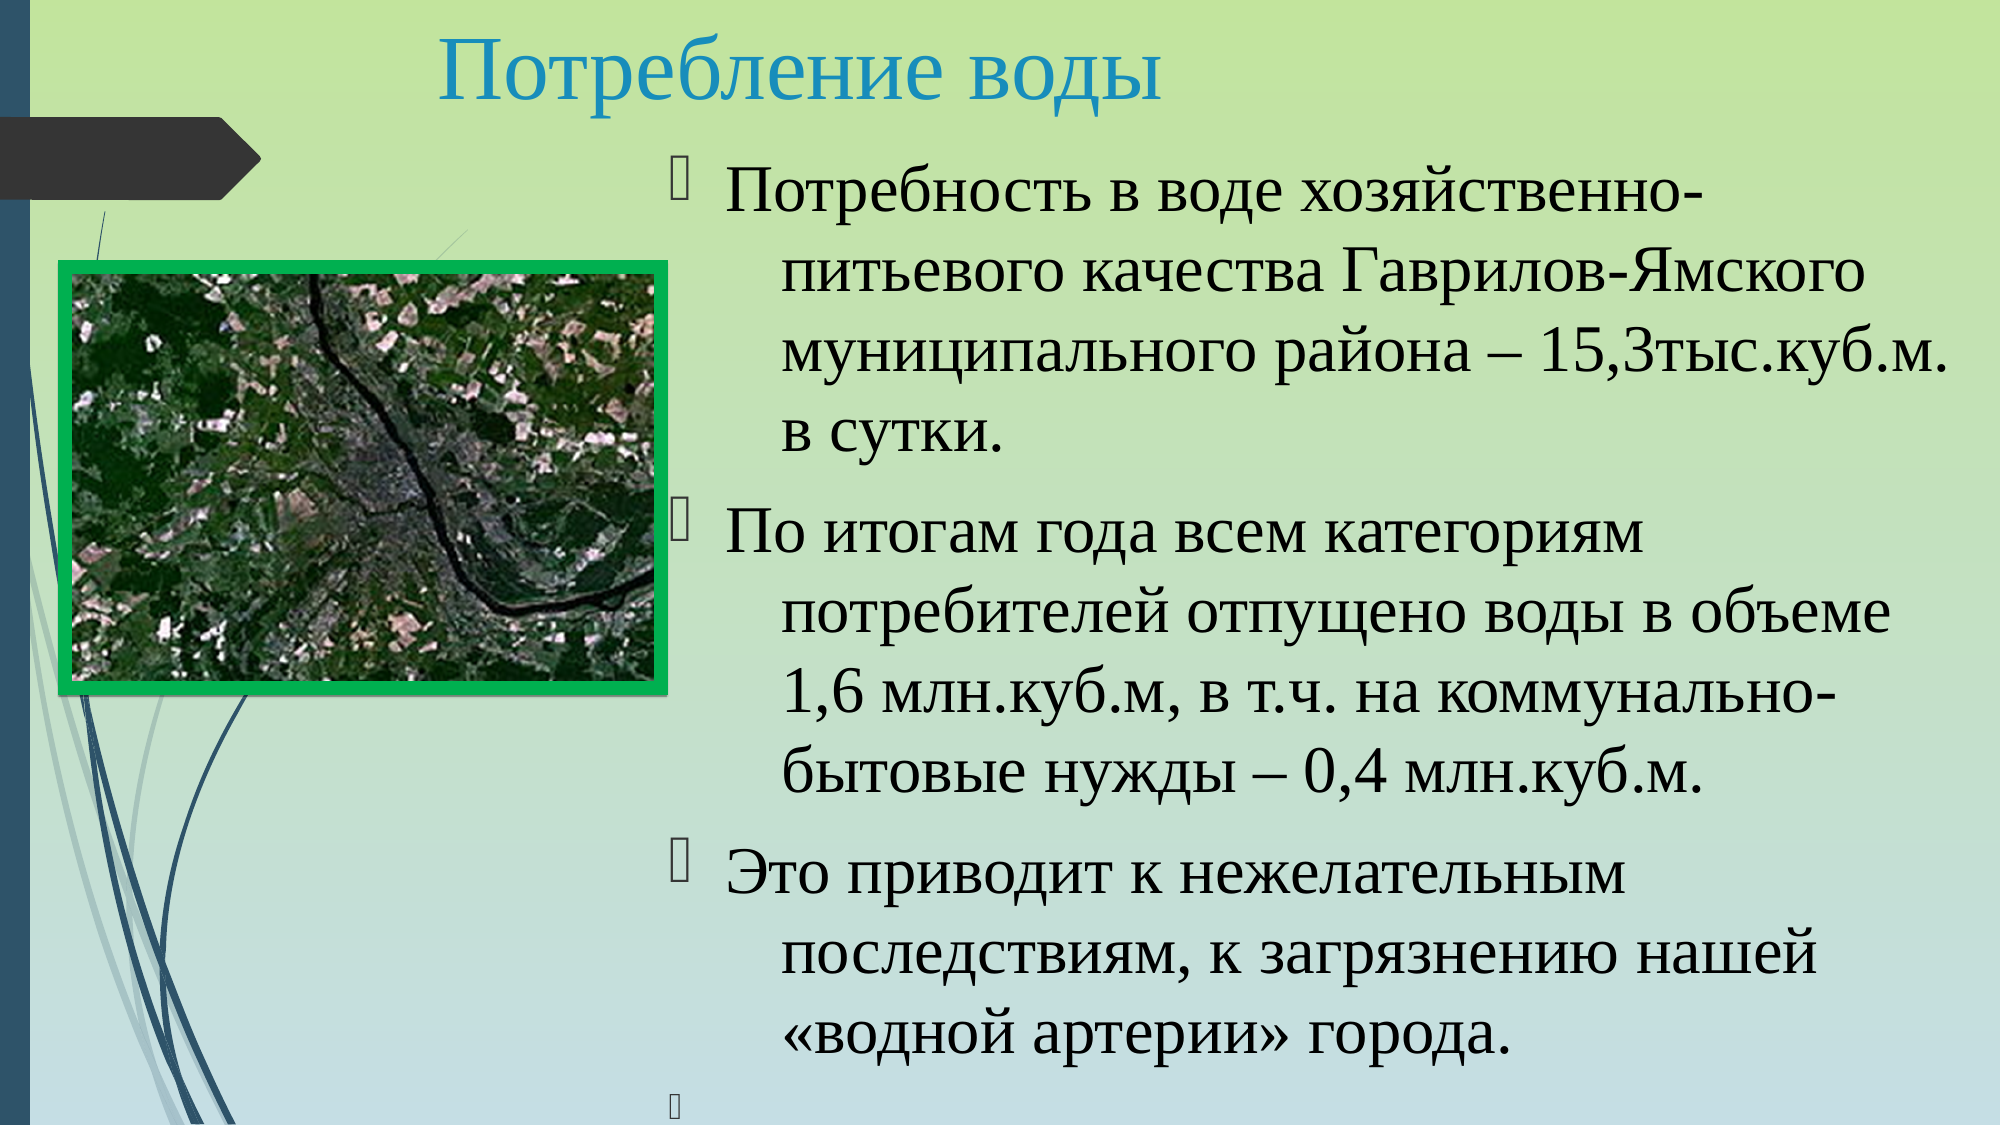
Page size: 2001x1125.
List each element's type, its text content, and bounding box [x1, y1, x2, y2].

title Потребление воды [422, 0, 1198, 138]
picture [72, 274, 654, 681]
list Потребность в воде хозяйственно-питьевого качества Гаврилов-Ямского муниципального района – 15,3тыс.куб.м. в сутки. По итогам года всем категориям потребителей отпущено воды в объеме 1,6 млн.куб.м, в т.ч. на коммунально-бытовые нужды – 0,4 млн.куб.м. Это приводит к нежелательным последствиям, к загрязнению нашей «водной артерии» города. [653, 137, 1975, 1119]
